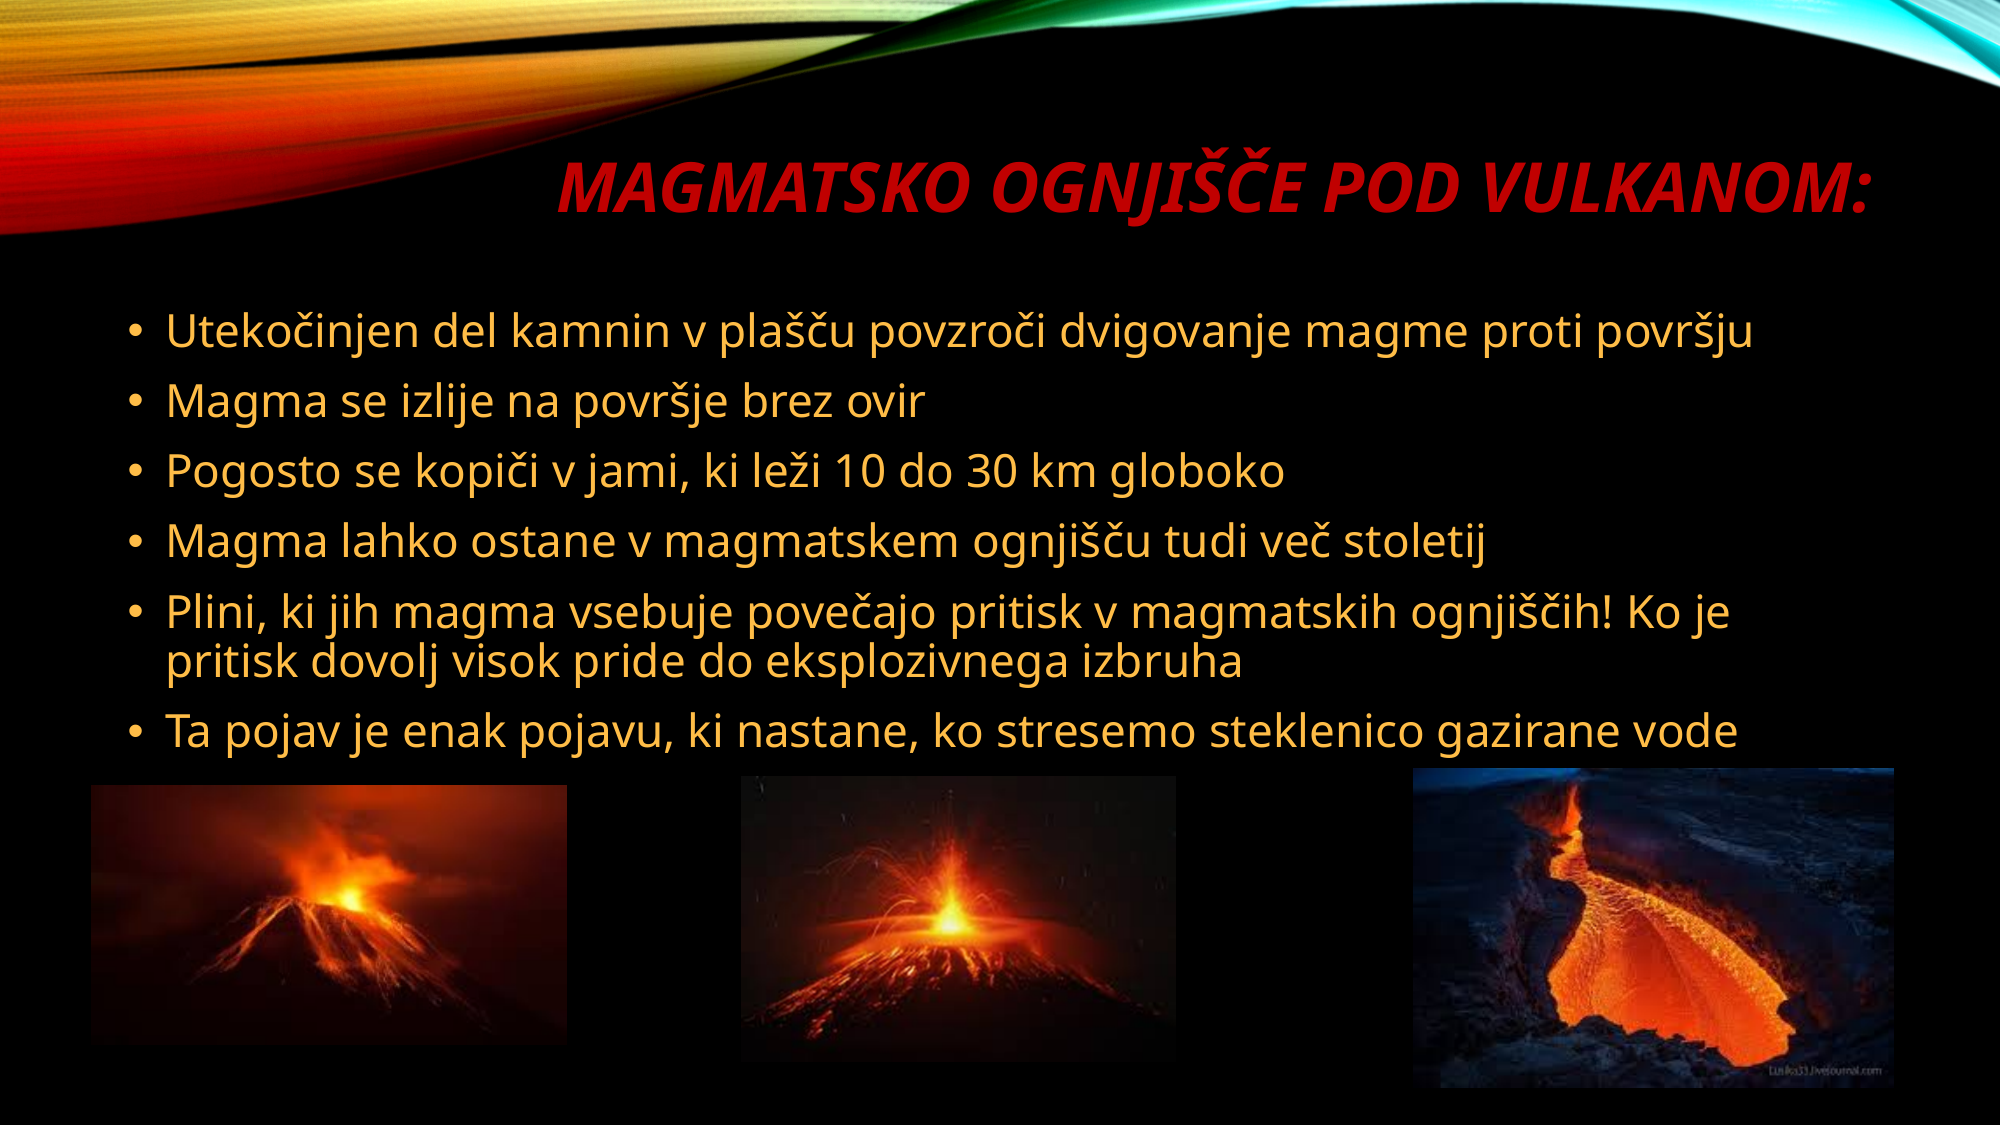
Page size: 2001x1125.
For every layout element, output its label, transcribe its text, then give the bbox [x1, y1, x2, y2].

title MAGMATSKO OGNJIŠČE POD VULKANOM: [474, 125, 1888, 299]
picture [1413, 768, 1894, 1088]
list Utekočinjen del kamnin v plašču povzroči dvigovanje magme proti površju Magma se izlije na površje brez ovir Pogosto se kopiči v jami, ki leži 10 do 30 km globoko Magma lahko ostane v magmatskem ognjišču tudi več stoletij Plini, ki jih magma vsebuje povečajo pritisk v magmatskih ognjiščih! Ko je pritisk dovolj visok pride do eksplozivnega izbruha Ta pojav je enak pojavu, ki nastane, ko stresemo steklenico gazirane vode [112, 299, 1888, 961]
picture [0, 0, 2000, 237]
picture [91, 785, 567, 1045]
picture [741, 776, 1176, 1062]
